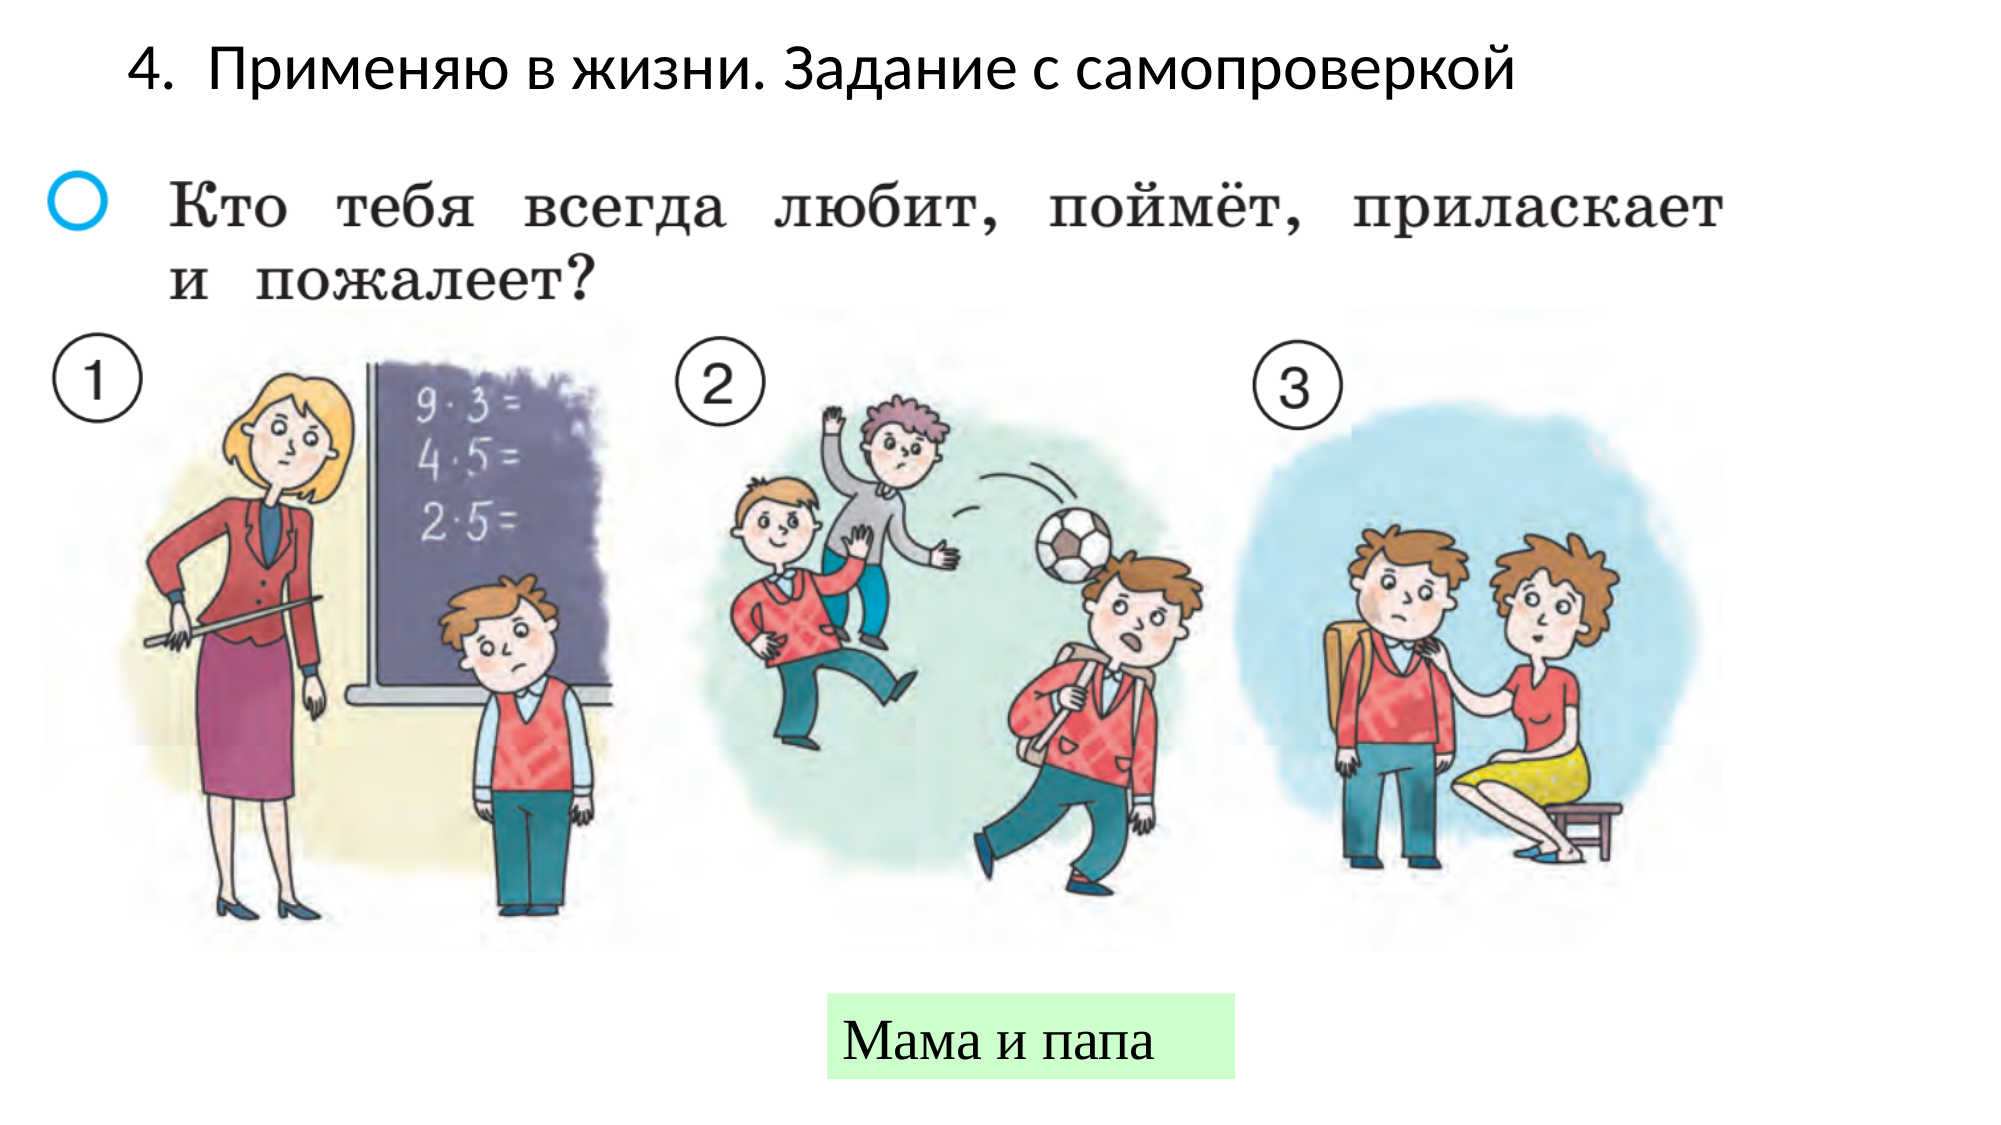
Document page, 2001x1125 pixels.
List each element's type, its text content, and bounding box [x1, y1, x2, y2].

title 4. Применяю в жизни. Задание с самопроверкой [112, 25, 1838, 112]
text_box Мама и папа [827, 993, 1235, 1080]
picture [0, 131, 1802, 952]
